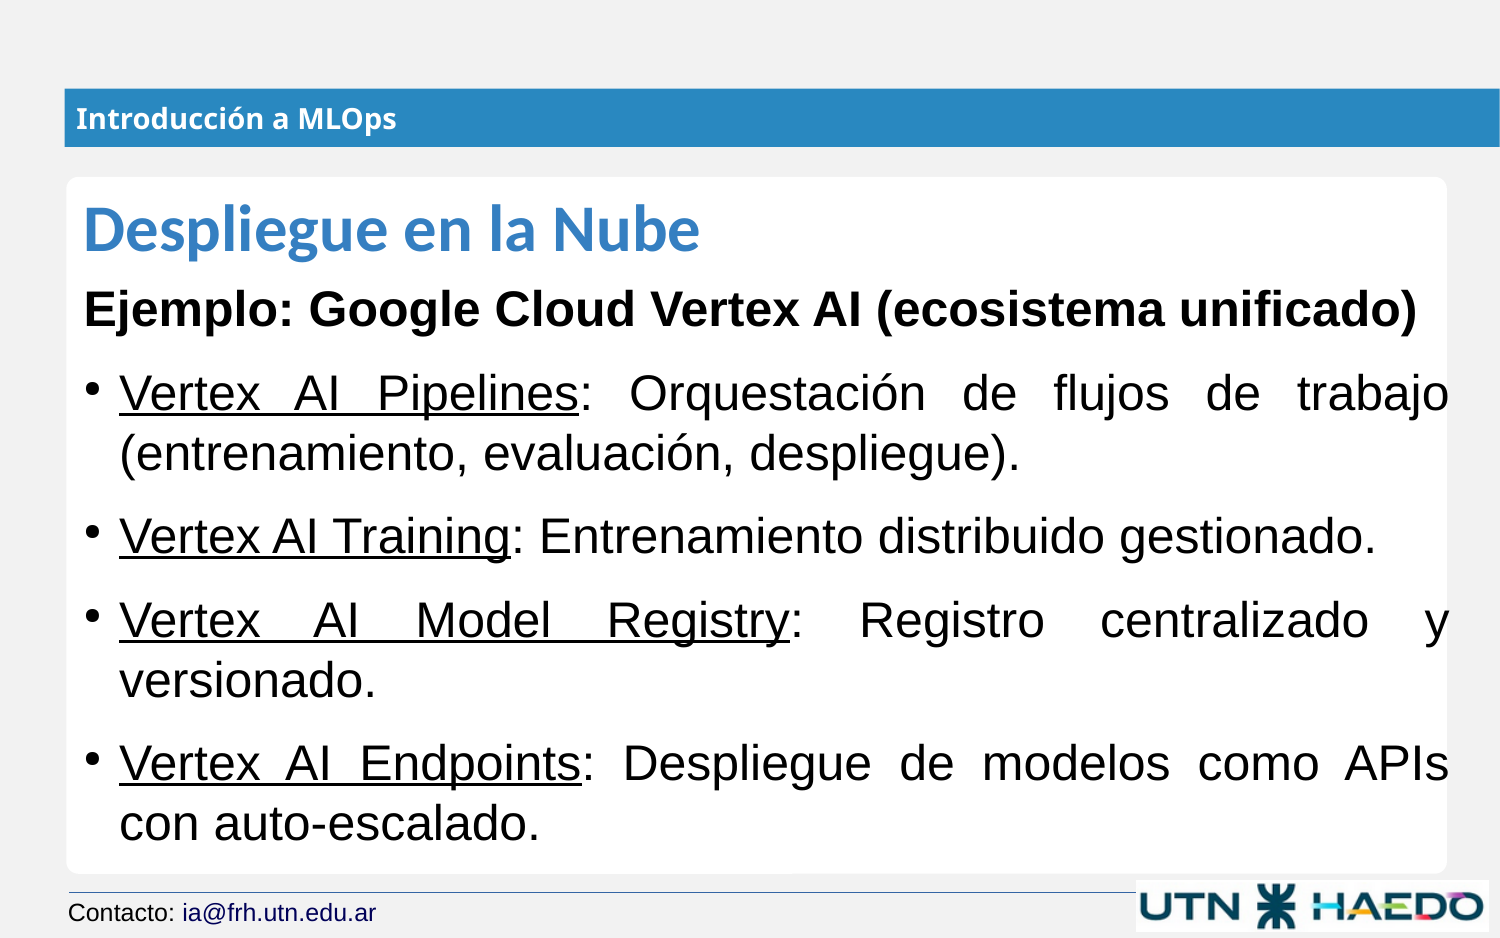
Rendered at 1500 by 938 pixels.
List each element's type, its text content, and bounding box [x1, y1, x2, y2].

picture [1136, 880, 1489, 932]
text_box Introducción a MLOps [64, 88, 1500, 147]
text_box Despliegue en la Nube Ejemplo: Google Cloud Vertex AI (ecosistema unificado) Vertex AI Pipelines: Orquestación de flujos de trabajo (entrenamiento, evaluación, despliegue). Vertex AI Training: Entrenamiento distribuido gestionado. Vertex AI Model Registry: Registro centralizado y versionado. Vertex AI Endpoints: Despliegue de modelos como APIs con auto-escalado. [68, 177, 1465, 874]
